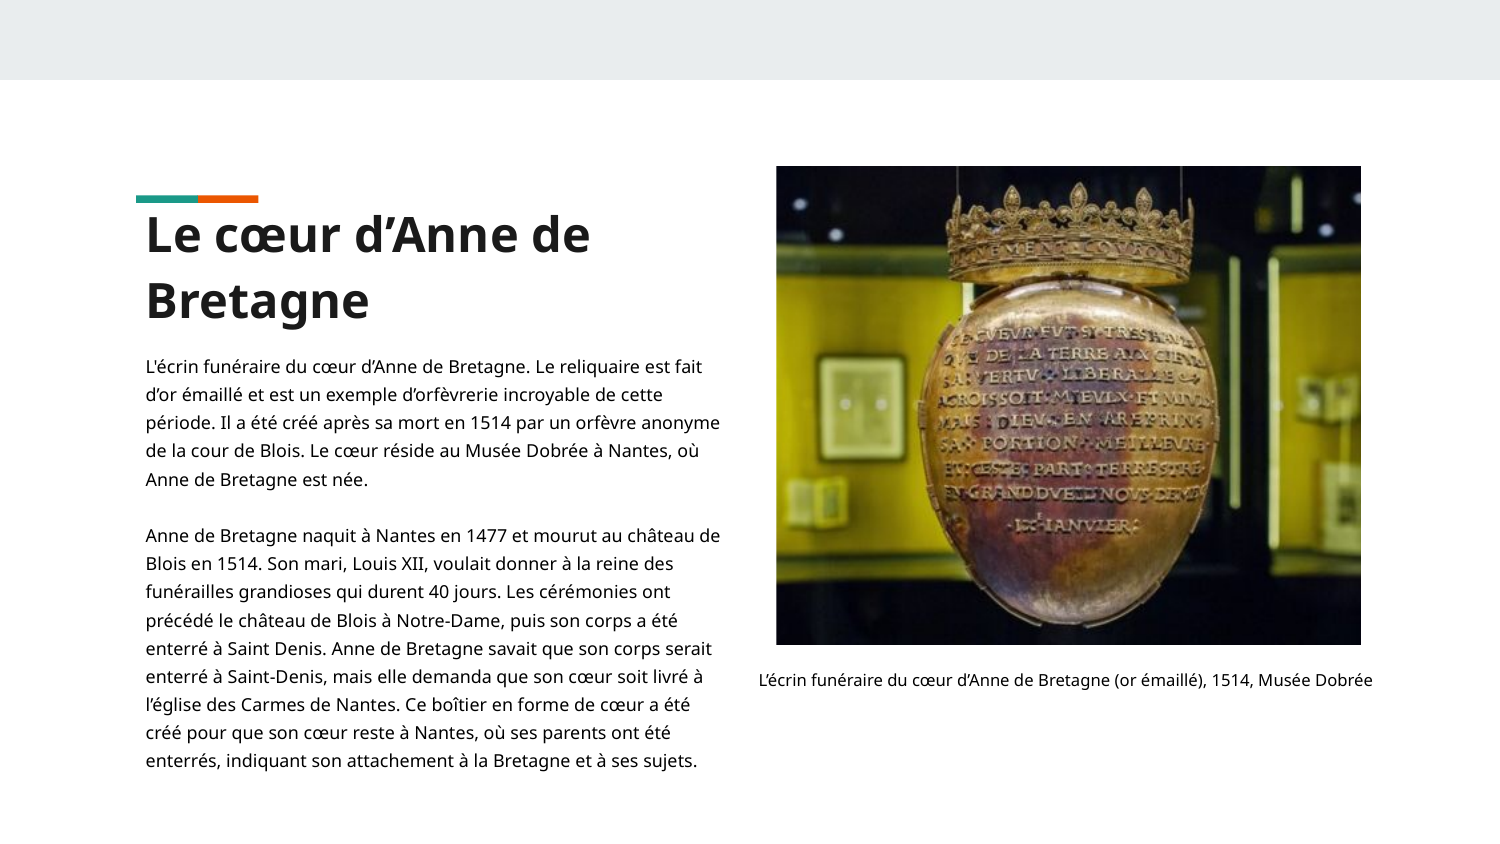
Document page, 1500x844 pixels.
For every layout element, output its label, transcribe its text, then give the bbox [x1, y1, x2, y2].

list L'écrin funéraire du cœur d’Anne de Bretagne. Le reliquaire est fait d’or émaillé et est un exemple d’orfèvrerie incroyable de cette période. Il a été créé après sa mort en 1514 par un orfèvre anonyme de la cour de Blois. Le cœur réside au Musée Dobrée à Nantes, où Anne de Bretagne est née. Anne de Bretagne naquit à Nantes en 1477 et mourut au château de Blois en 1514. Son mari, Louis XII, voulait donner à la reine des funérailles grandioses qui durent 40 jours. Les cérémonies ont précédé le château de Blois à Notre-Dame, puis son corps a été enterré à Saint Denis. Anne de Bretagne savait que son corps serait enterré à Saint-Denis, mais elle demanda que son cœur soit livré à l’église des Carmes de Nantes. Ce boîtier en forme de cœur a été créé pour que son cœur reste à Nantes, où ses parents ont été enterrés, indiquant son attachement à la Bretagne et à ses sujets. [130, 335, 739, 796]
text_box L’écrin funéraire du cœur d’Anne de Bretagne (or émaillé), 1514, Musée Dobrée [678, 655, 1460, 706]
picture [776, 166, 1361, 645]
title Le cœur d’Anne de Bretagne [130, 185, 672, 335]
